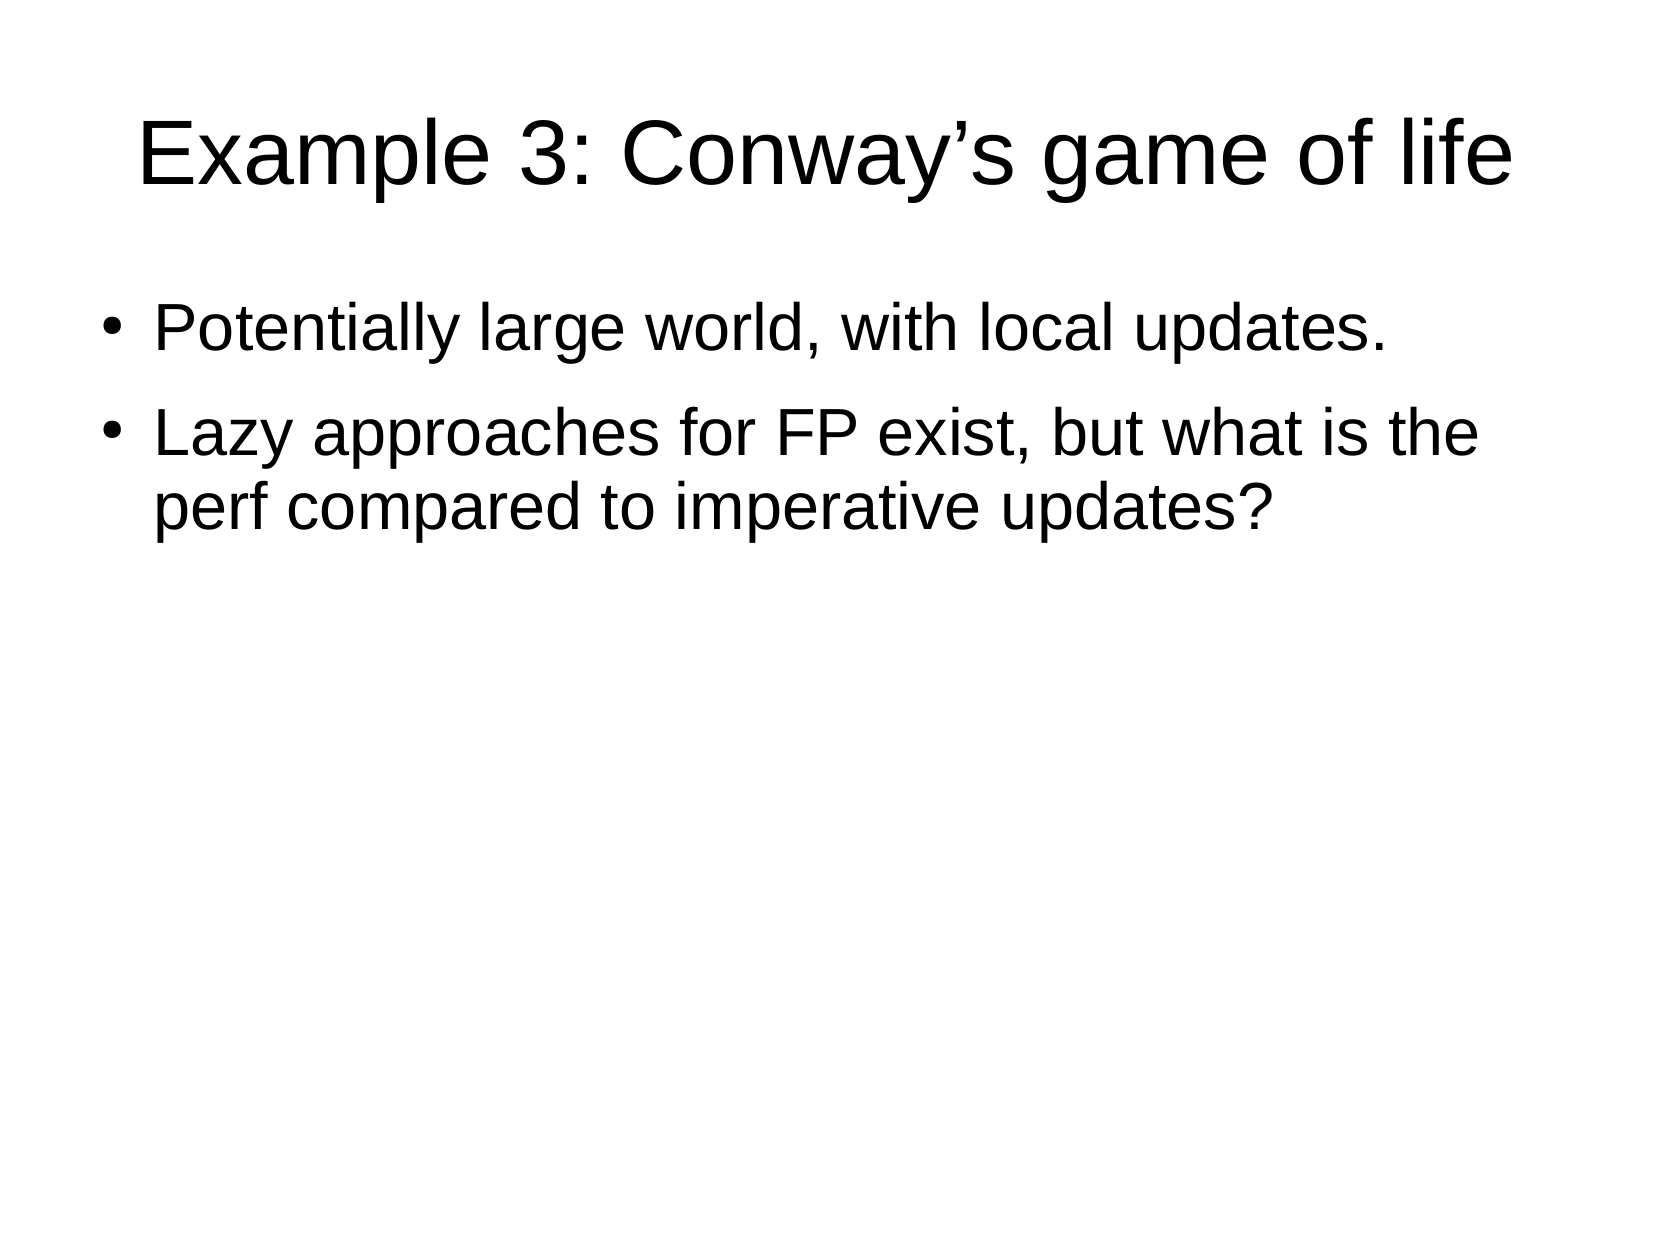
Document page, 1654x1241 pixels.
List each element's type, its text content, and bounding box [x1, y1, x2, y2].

title Example 3: Conway’s game of life [82, 49, 1571, 257]
list Potentially large world, with local updates. Lazy approaches for FP exist, but what is the perf compared to imperative updates? [82, 290, 1571, 1010]
